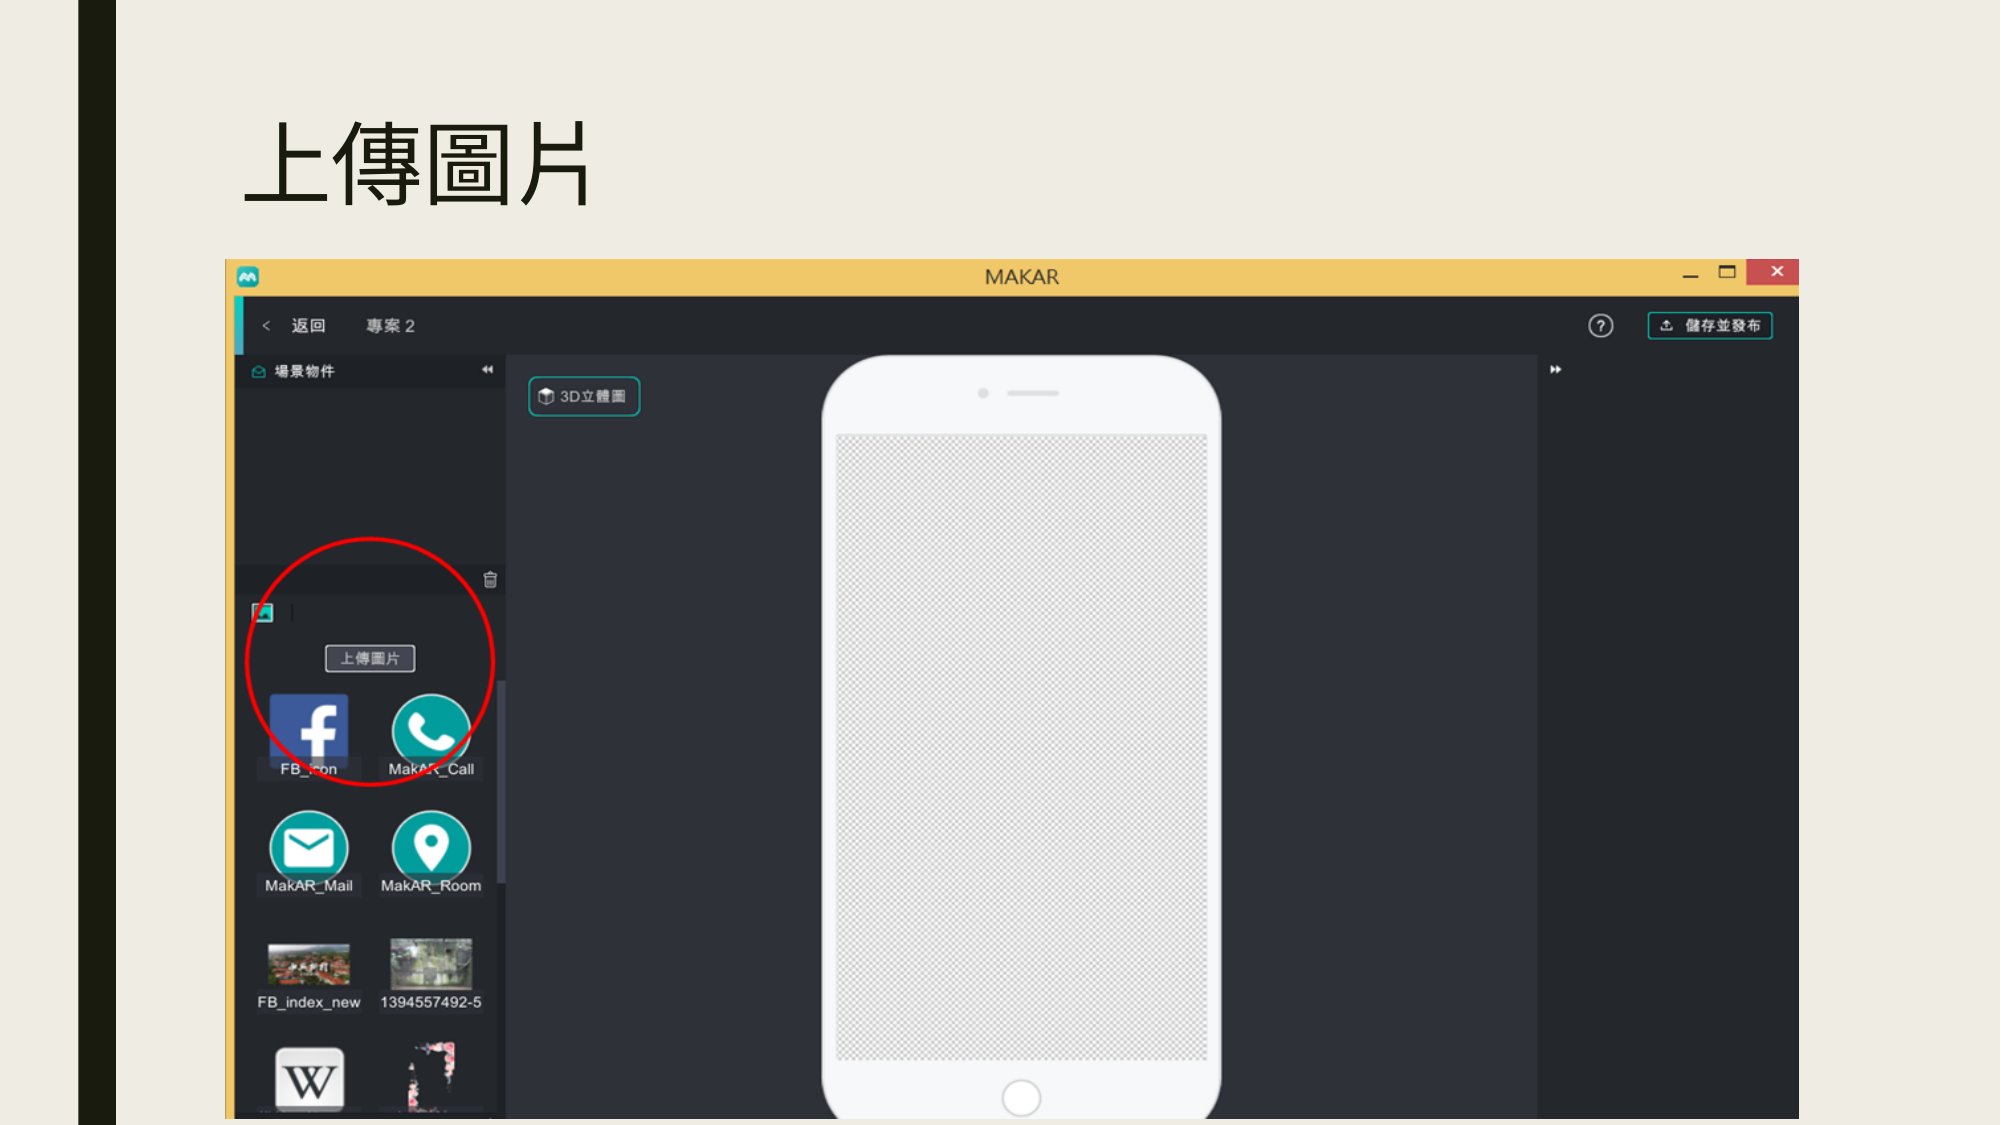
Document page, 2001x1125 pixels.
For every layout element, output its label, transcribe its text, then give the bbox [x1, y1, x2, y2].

title 上傳圖片 [225, 112, 1801, 254]
picture [225, 254, 1801, 1125]
